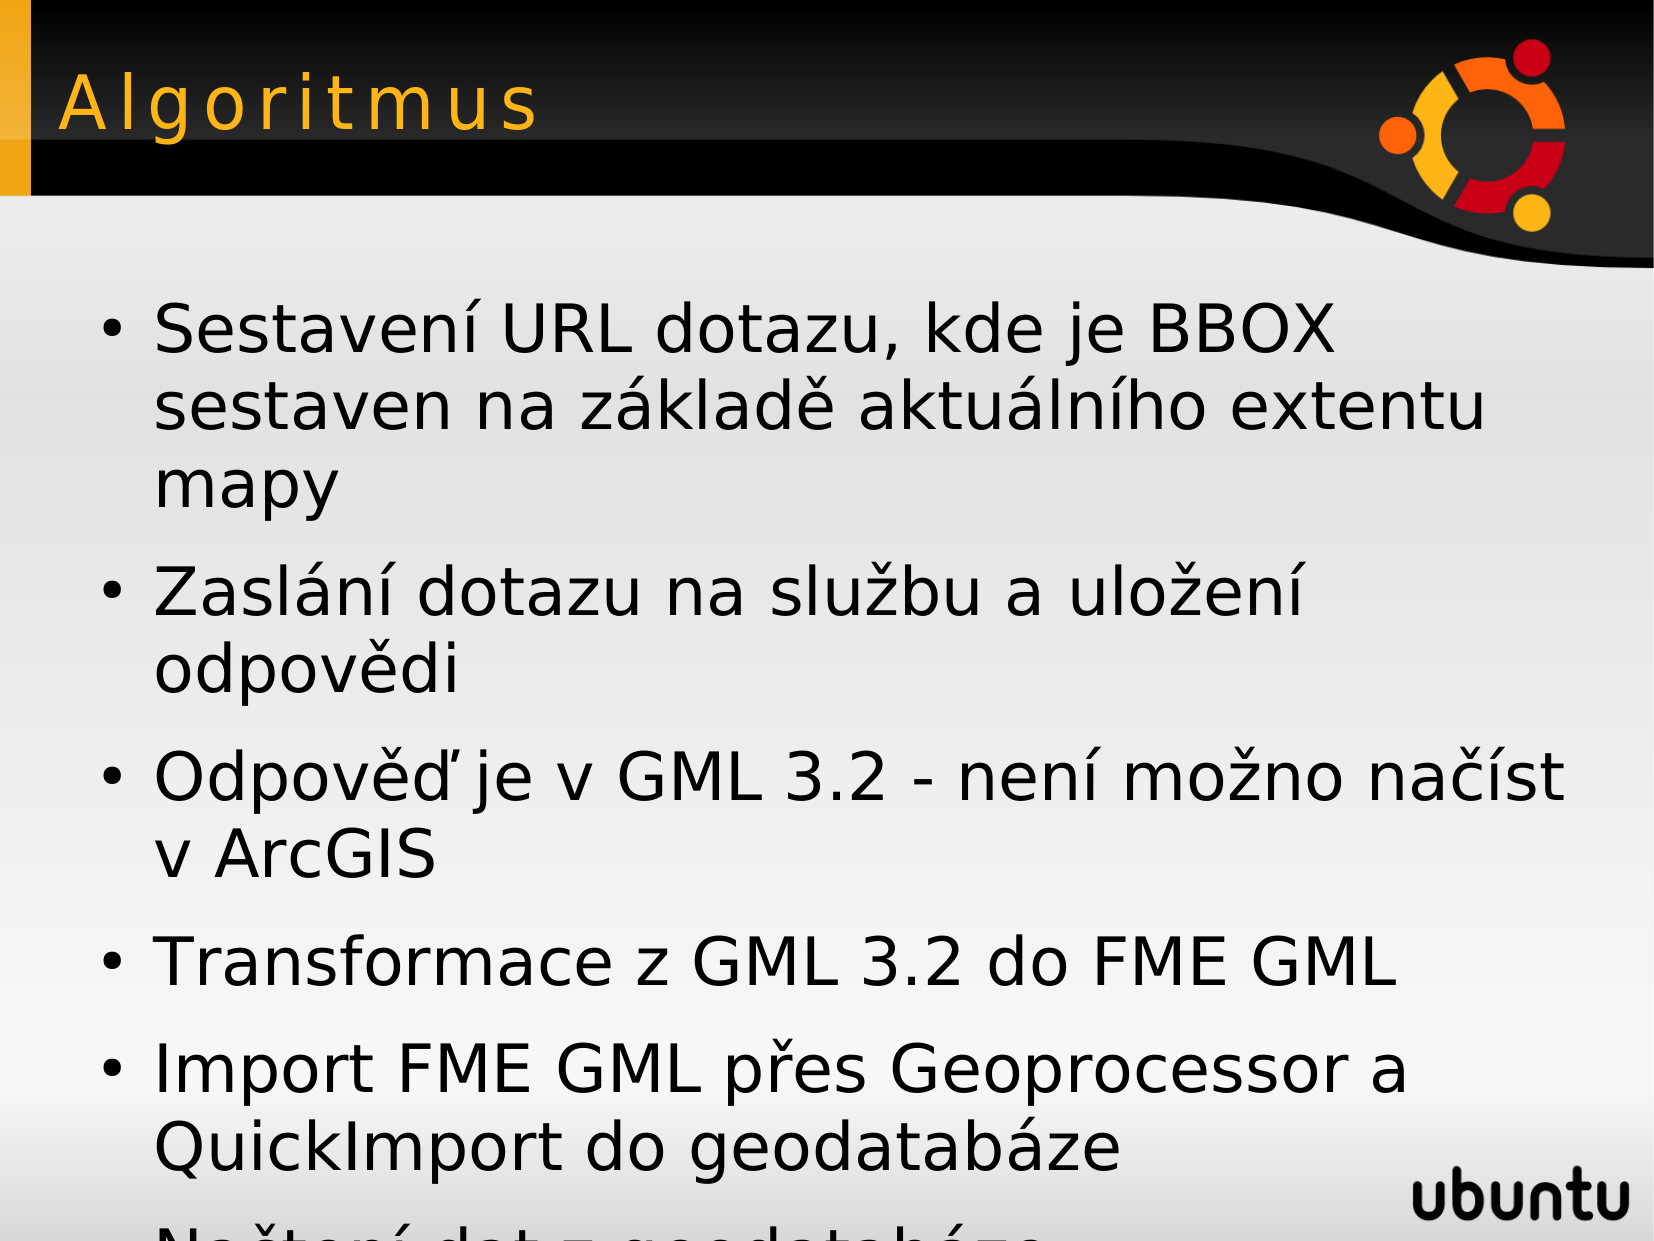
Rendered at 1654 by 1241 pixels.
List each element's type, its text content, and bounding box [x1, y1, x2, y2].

title Algoritmus [59, 29, 1270, 178]
list Sestavení URL dotazu, kde je BBOX sestaven na základě aktuálního extentu mapy Zaslání dotazu na službu a uložení odpovědi Odpověď je v GML 3.2 - není možno načíst v ArcGIS Transformace z GML 3.2 do FME GML Import FME GML přes Geoprocessor a QuickImport do geodatabáze Načtení dat z geodatabáze [82, 290, 1571, 1138]
picture [0, 0, 1654, 1241]
